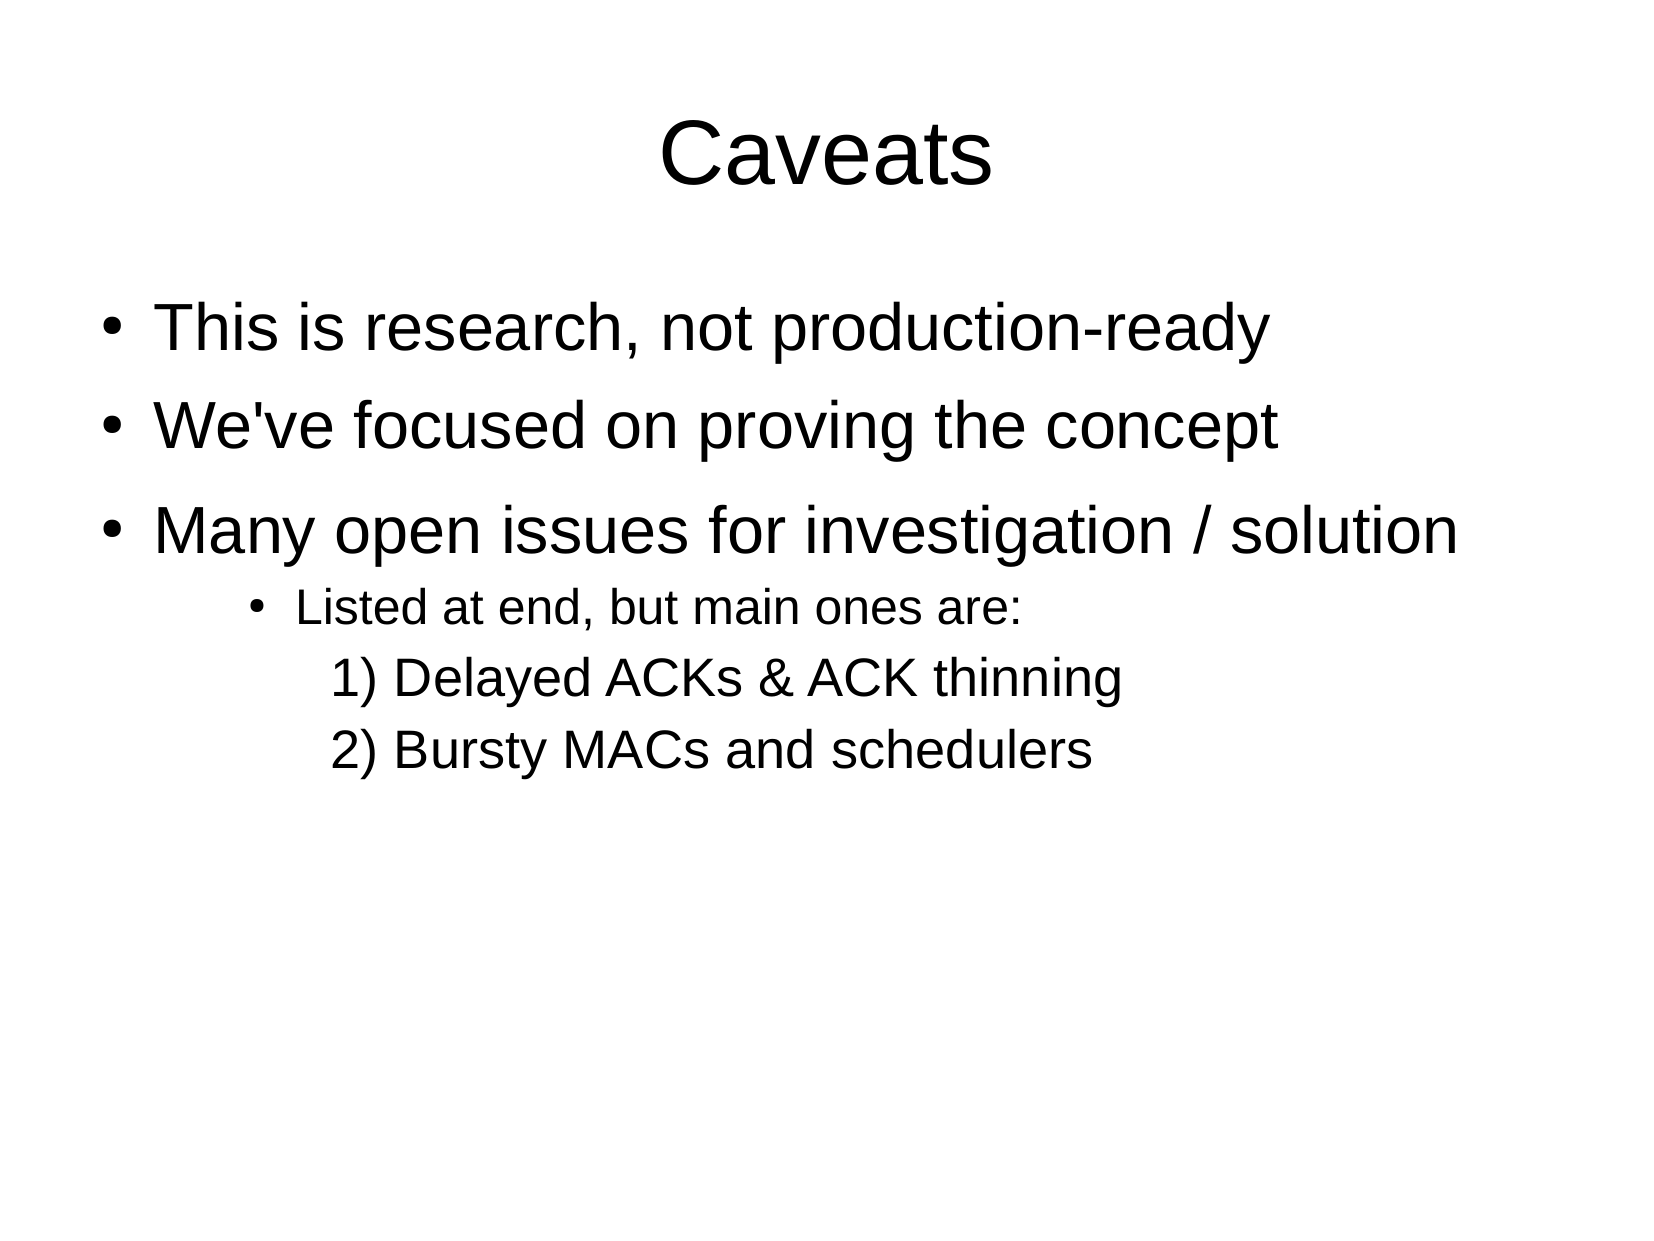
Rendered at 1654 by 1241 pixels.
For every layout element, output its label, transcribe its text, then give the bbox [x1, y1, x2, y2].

list This is research, not production-ready We've focused on proving the concept Many open issues for investigation / solution Listed at end, but main ones are: Delayed ACKs & ACK thinning Bursty MACs and schedulers [82, 290, 1571, 1111]
title Caveats [82, 49, 1571, 257]
